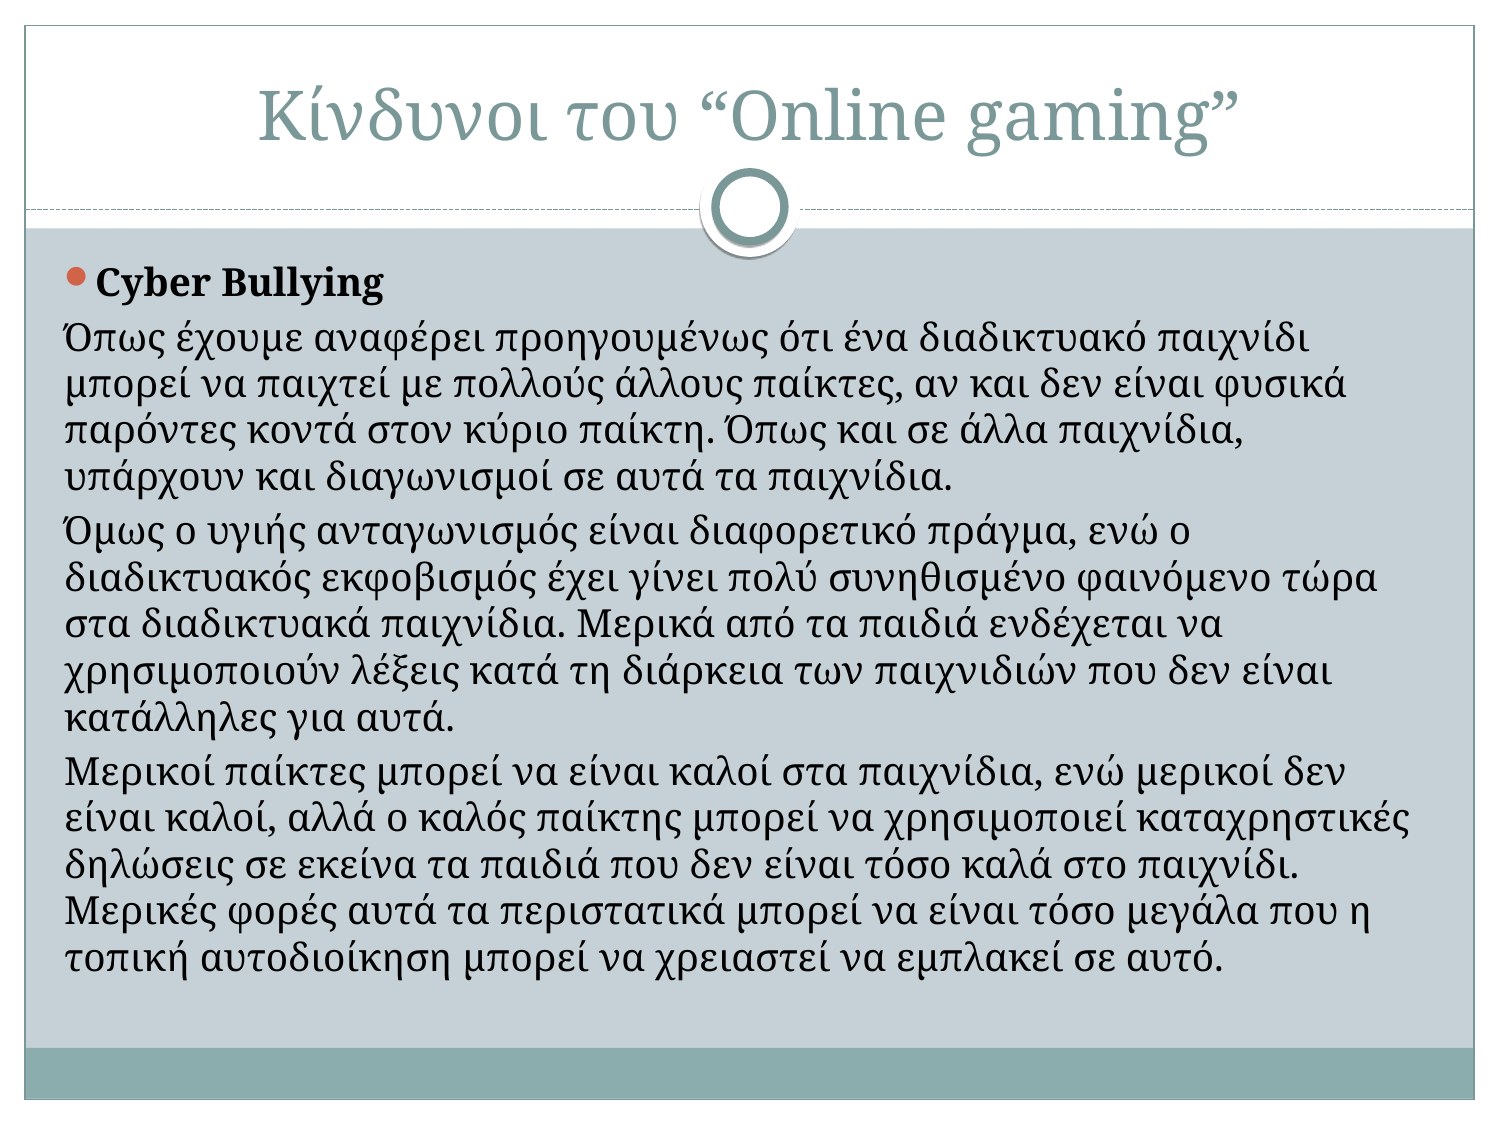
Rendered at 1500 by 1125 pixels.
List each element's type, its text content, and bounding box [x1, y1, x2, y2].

title Κίνδυνοι του “Online gaming” [49, 37, 1450, 162]
list Cyber Bullying Όπως έχουμε αναφέρει προηγουμένως ότι ένα διαδικτυακό παιχνίδι μπορεί να παιχτεί με πολλούς άλλους παίκτες, αν και δεν είναι φυσικά παρόντες κοντά στον κύριο παίκτη. Όπως και σε άλλα παιχνίδια, υπάρχουν και διαγωνισμοί σε αυτά τα παιχνίδια. Όμως ο υγιής ανταγωνισμός είναι διαφορετικό πράγμα, ενώ ο διαδικτυακός εκφοβισμός έχει γίνει πολύ συνηθισμένο φαινόμενο τώρα στα διαδικτυακά παιχνίδια. Μερικά από τα παιδιά ενδέχεται να χρησιμοποιούν λέξεις κατά τη διάρκεια των παιχνιδιών που δεν είναι κατάλληλες για αυτά. Μερικοί παίκτες μπορεί να είναι καλοί στα παιχνίδια, ενώ μερικοί δεν είναι καλοί, αλλά ο καλός παίκτης μπορεί να χρησιμοποιεί καταχρηστικές δηλώσεις σε εκείνα τα παιδιά που δεν είναι τόσο καλά στο παιχνίδι. Μερικές φορές αυτά τα περιστατικά μπορεί να είναι τόσο μεγάλα που η τοπική αυτοδιοίκηση μπορεί να χρειαστεί να εμπλακεί σε αυτό. [49, 250, 1445, 1001]
